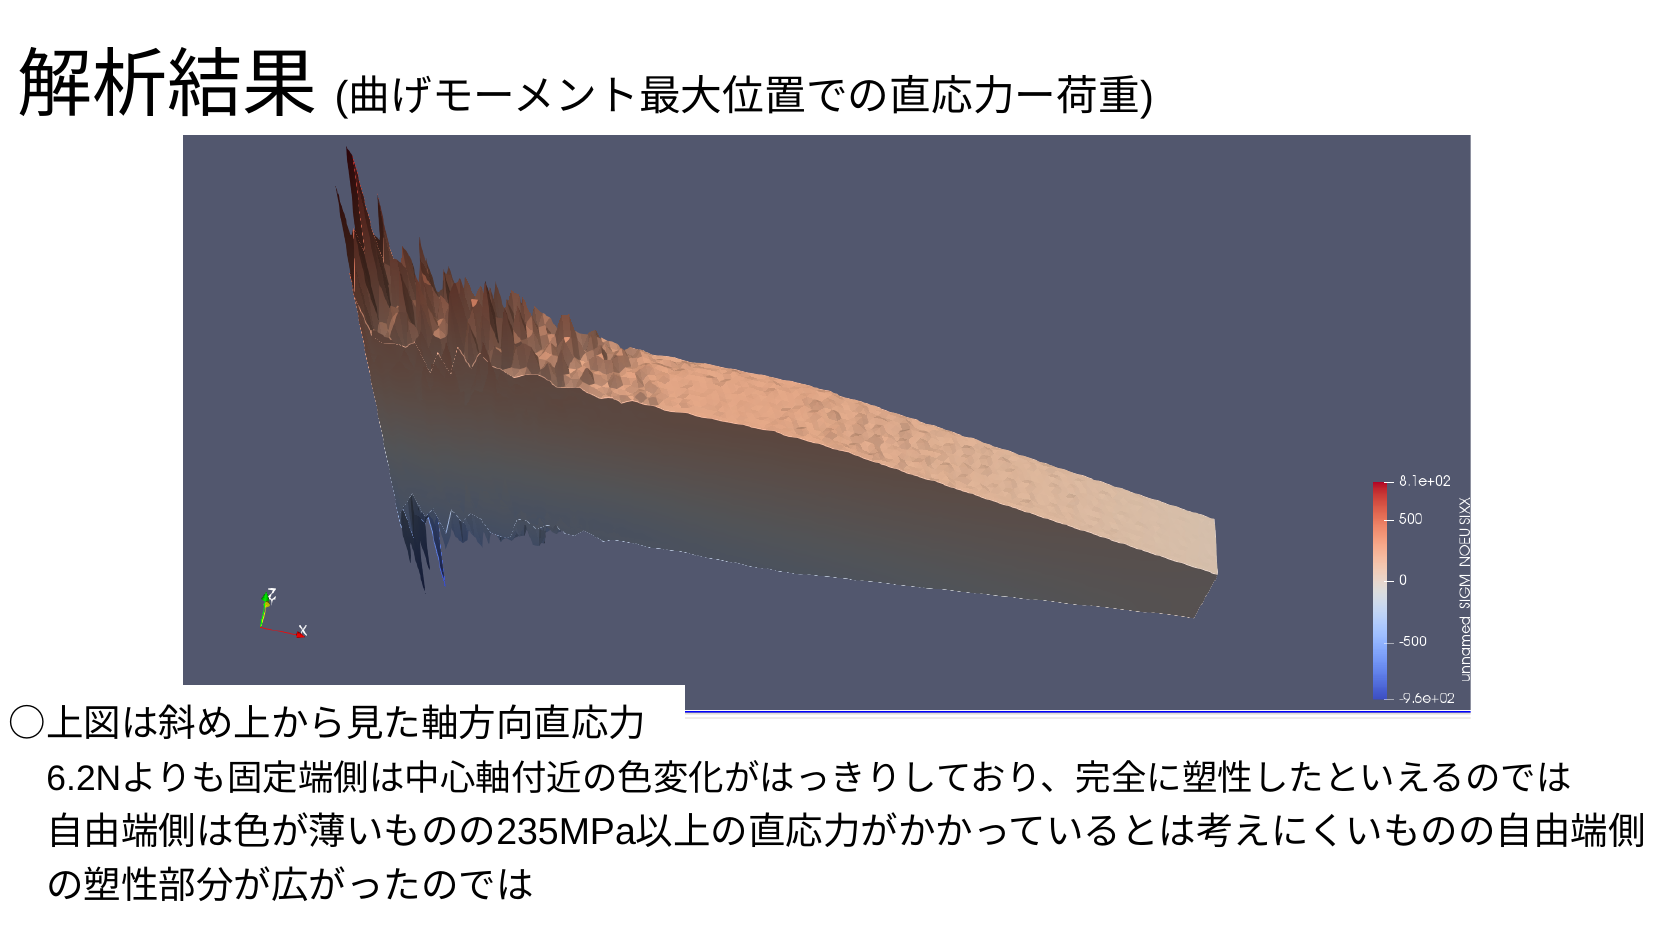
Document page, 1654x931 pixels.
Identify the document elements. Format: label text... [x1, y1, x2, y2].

picture [183, 135, 1471, 719]
text_box ○上図は斜め上から見た軸方向直応力 6.2Nよりも固定端側は中心軸付近の色変化がはっきりしており、完全に塑性したといえるのでは 自由端側は色が薄いものの235MPa以上の直応力がかかっているとは考えにくいものの自由端側 の塑性部分が広がったのでは [0, 685, 1654, 917]
title 解析結果 (曲げモーメント最大位置での直応力ー荷重) [17, 0, 1560, 187]
